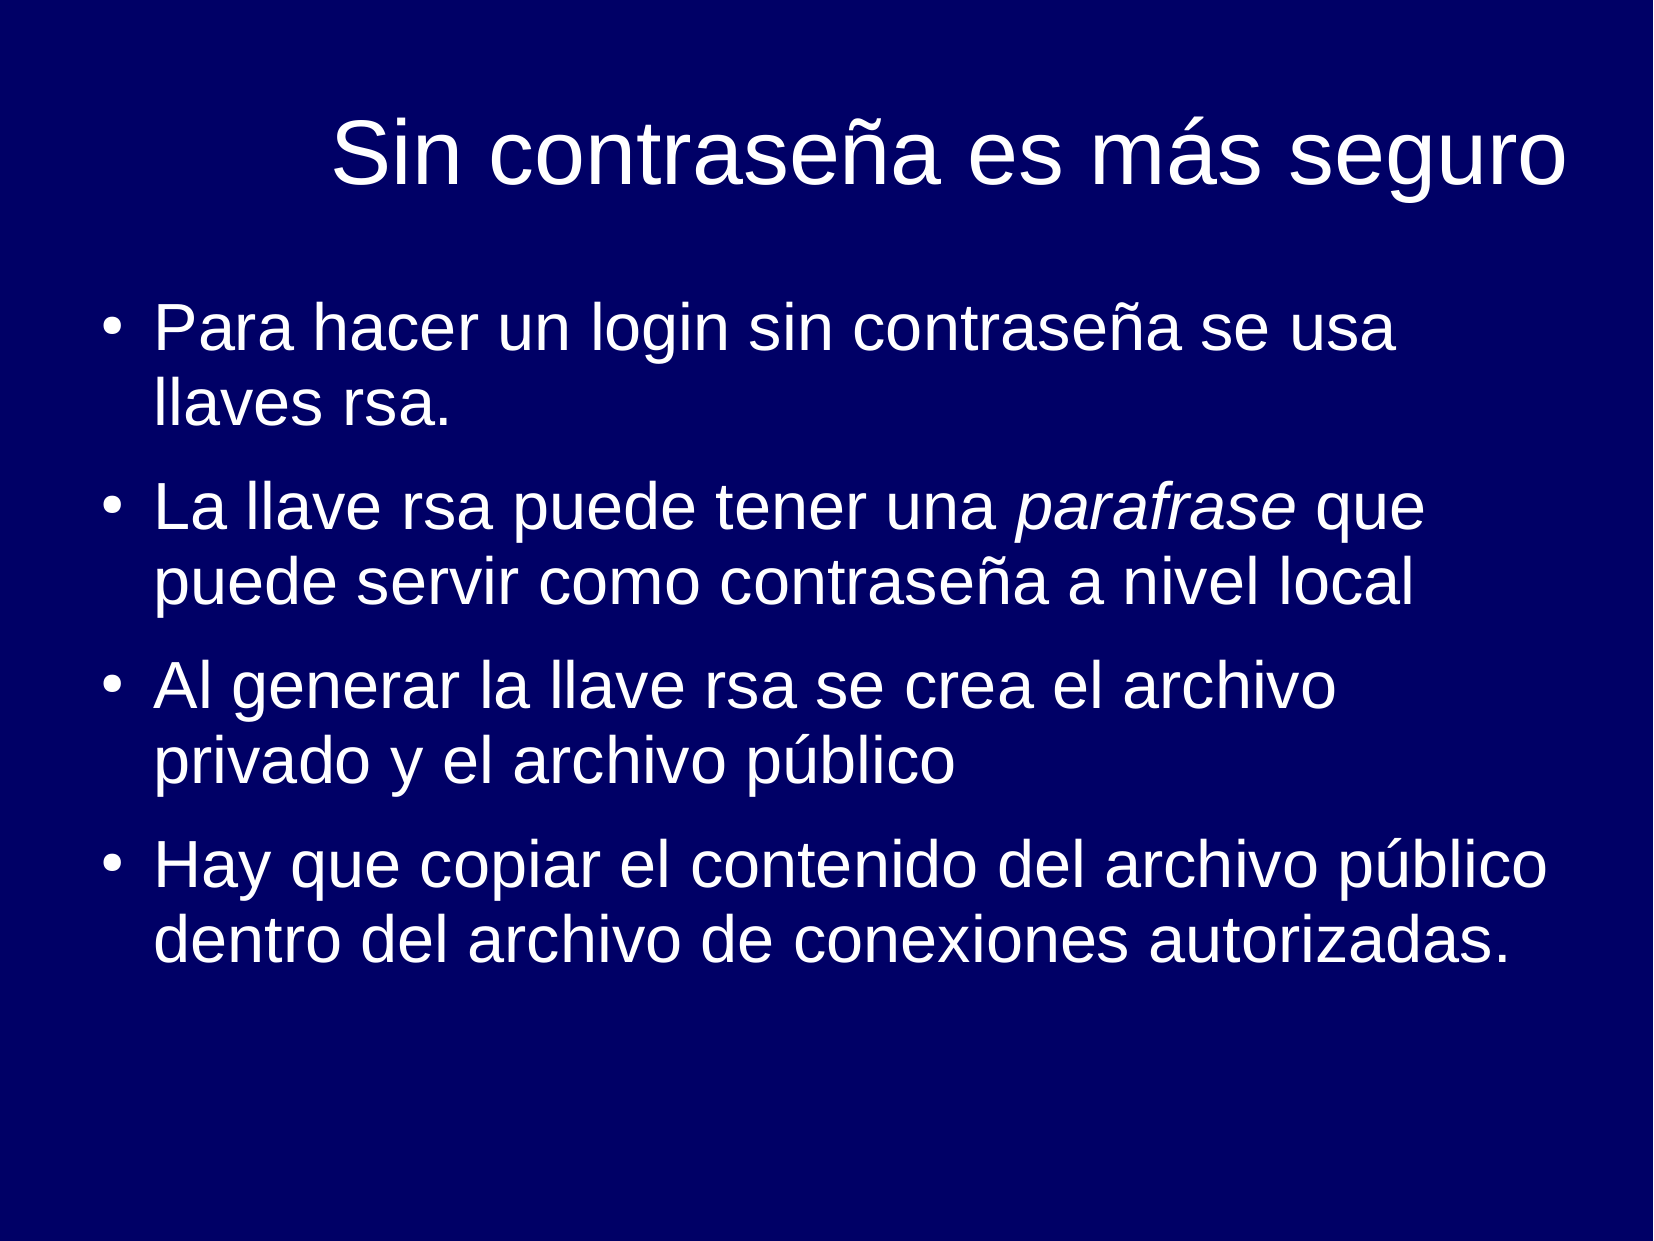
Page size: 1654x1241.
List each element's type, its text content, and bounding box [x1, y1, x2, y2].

title Sin contraseña es más seguro [82, 49, 1571, 257]
list Para hacer un login sin contraseña se usa llaves rsa. La llave rsa puede tener una parafrase que puede servir como contraseña a nivel local Al generar la llave rsa se crea el archivo privado y el archivo público Hay que copiar el contenido del archivo público dentro del archivo de conexiones autorizadas. [82, 290, 1571, 1010]
